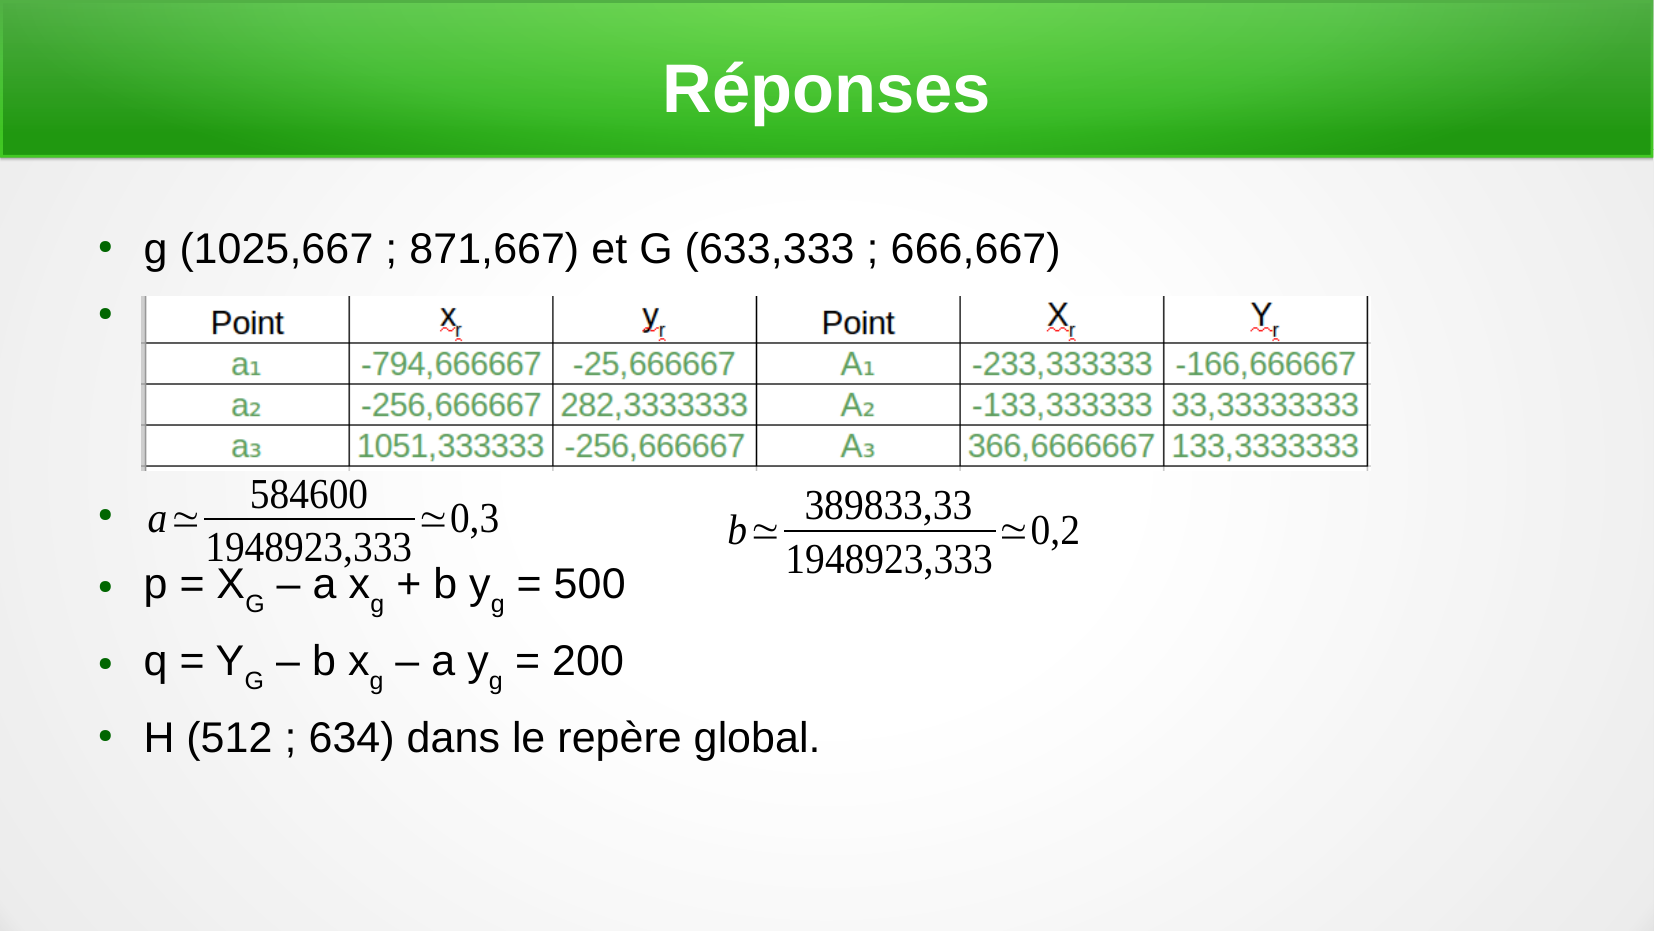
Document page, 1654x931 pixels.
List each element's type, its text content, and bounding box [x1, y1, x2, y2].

title Réponses [82, 35, 1571, 142]
picture [141, 296, 1371, 471]
list g (1025,667 ; 871,667) et G (633,333 ; 666,667) p = XG – a xg + b yg = 500 q = YG – b xg – a yg = 200 H (512 ; 634) dans le repère global. [82, 224, 1571, 764]
chart [721, 481, 1086, 582]
chart [141, 471, 506, 570]
